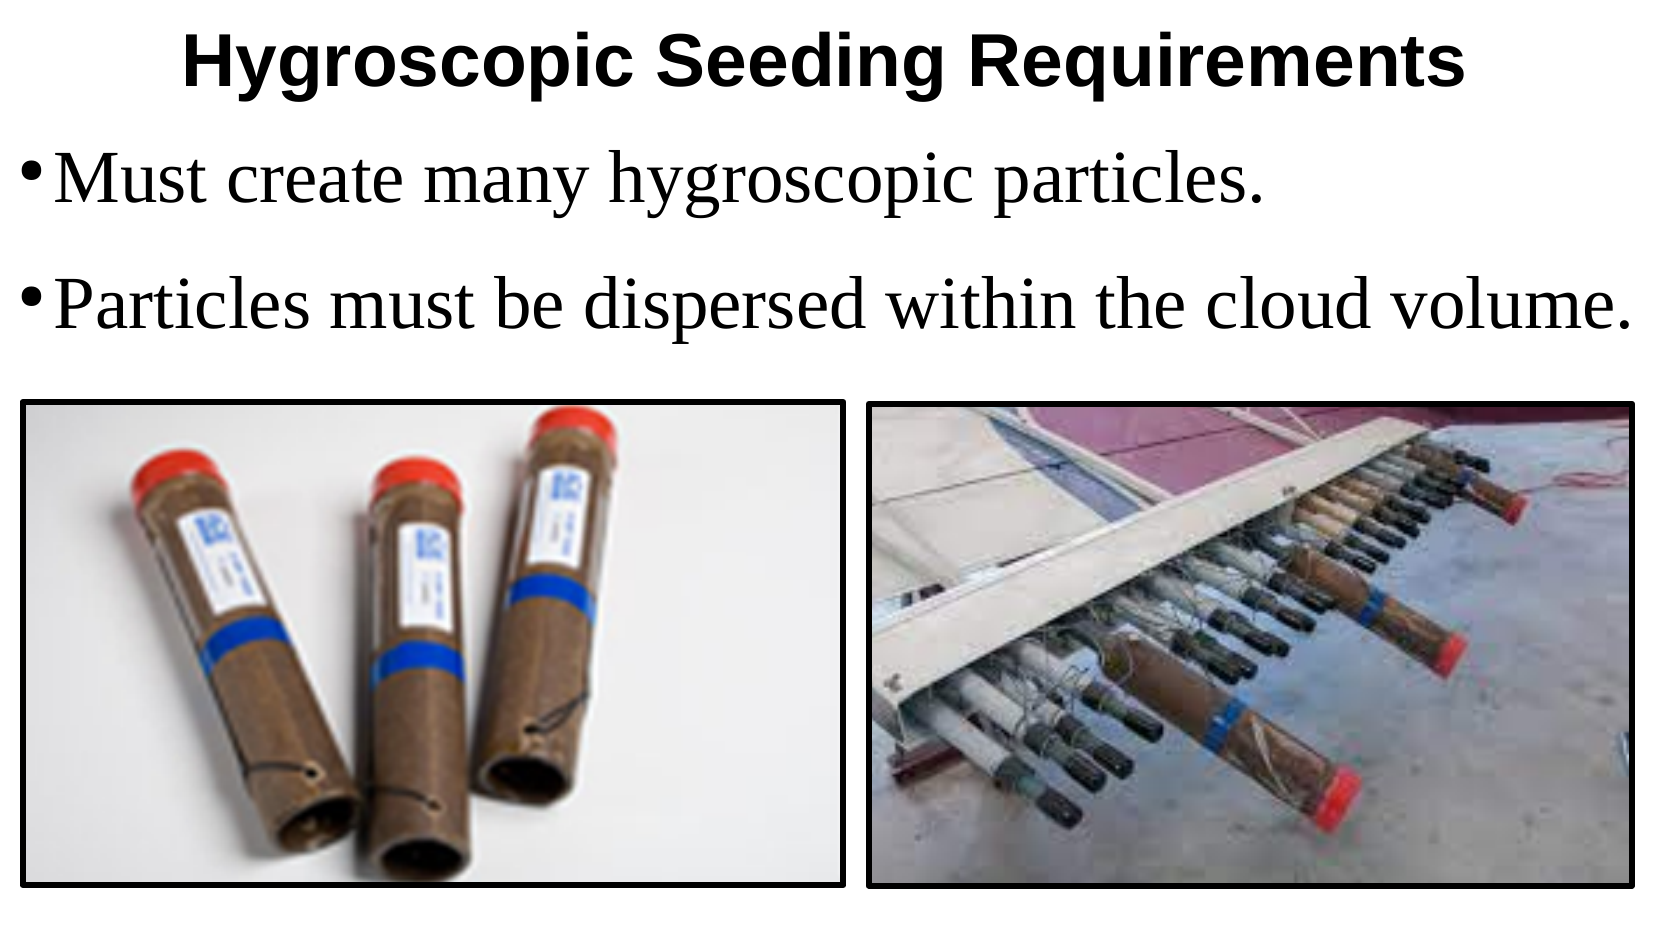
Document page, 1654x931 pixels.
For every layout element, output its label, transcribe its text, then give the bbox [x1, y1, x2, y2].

picture [871, 406, 1630, 883]
picture [25, 405, 841, 883]
title Hygroscopic Seeding Requirements [0, 5, 1654, 107]
text_box Must create many hygroscopic particles. Particles must be dispersed within the cloud volume. [0, 120, 1654, 352]
